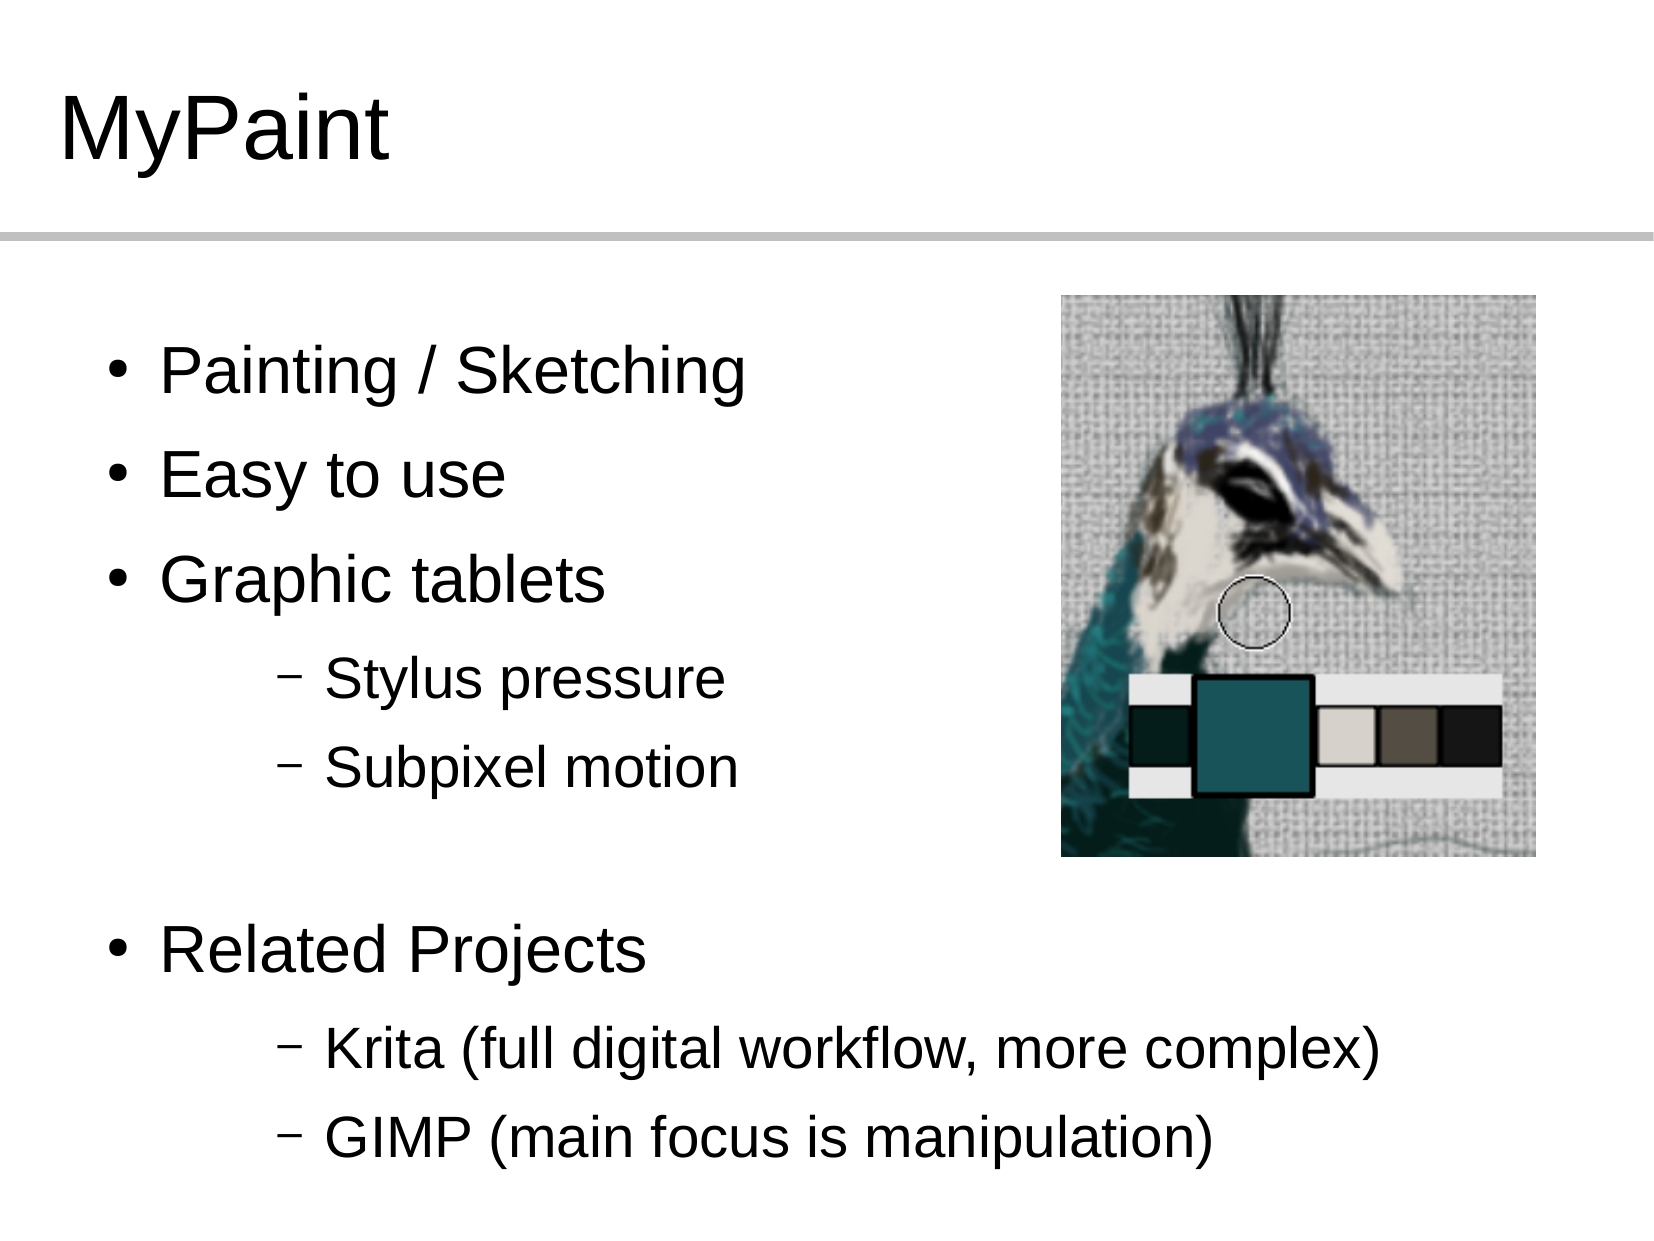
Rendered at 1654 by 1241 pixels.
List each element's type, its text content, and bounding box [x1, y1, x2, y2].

title MyPaint [59, 49, 1595, 207]
picture [1061, 295, 1536, 857]
list Painting / Sketching Easy to use Graphic tablets Stylus pressure Subpixel motion Related Projects Krita (full digital workflow, more complex) GIMP (main focus is manipulation) [88, 333, 1571, 1170]
